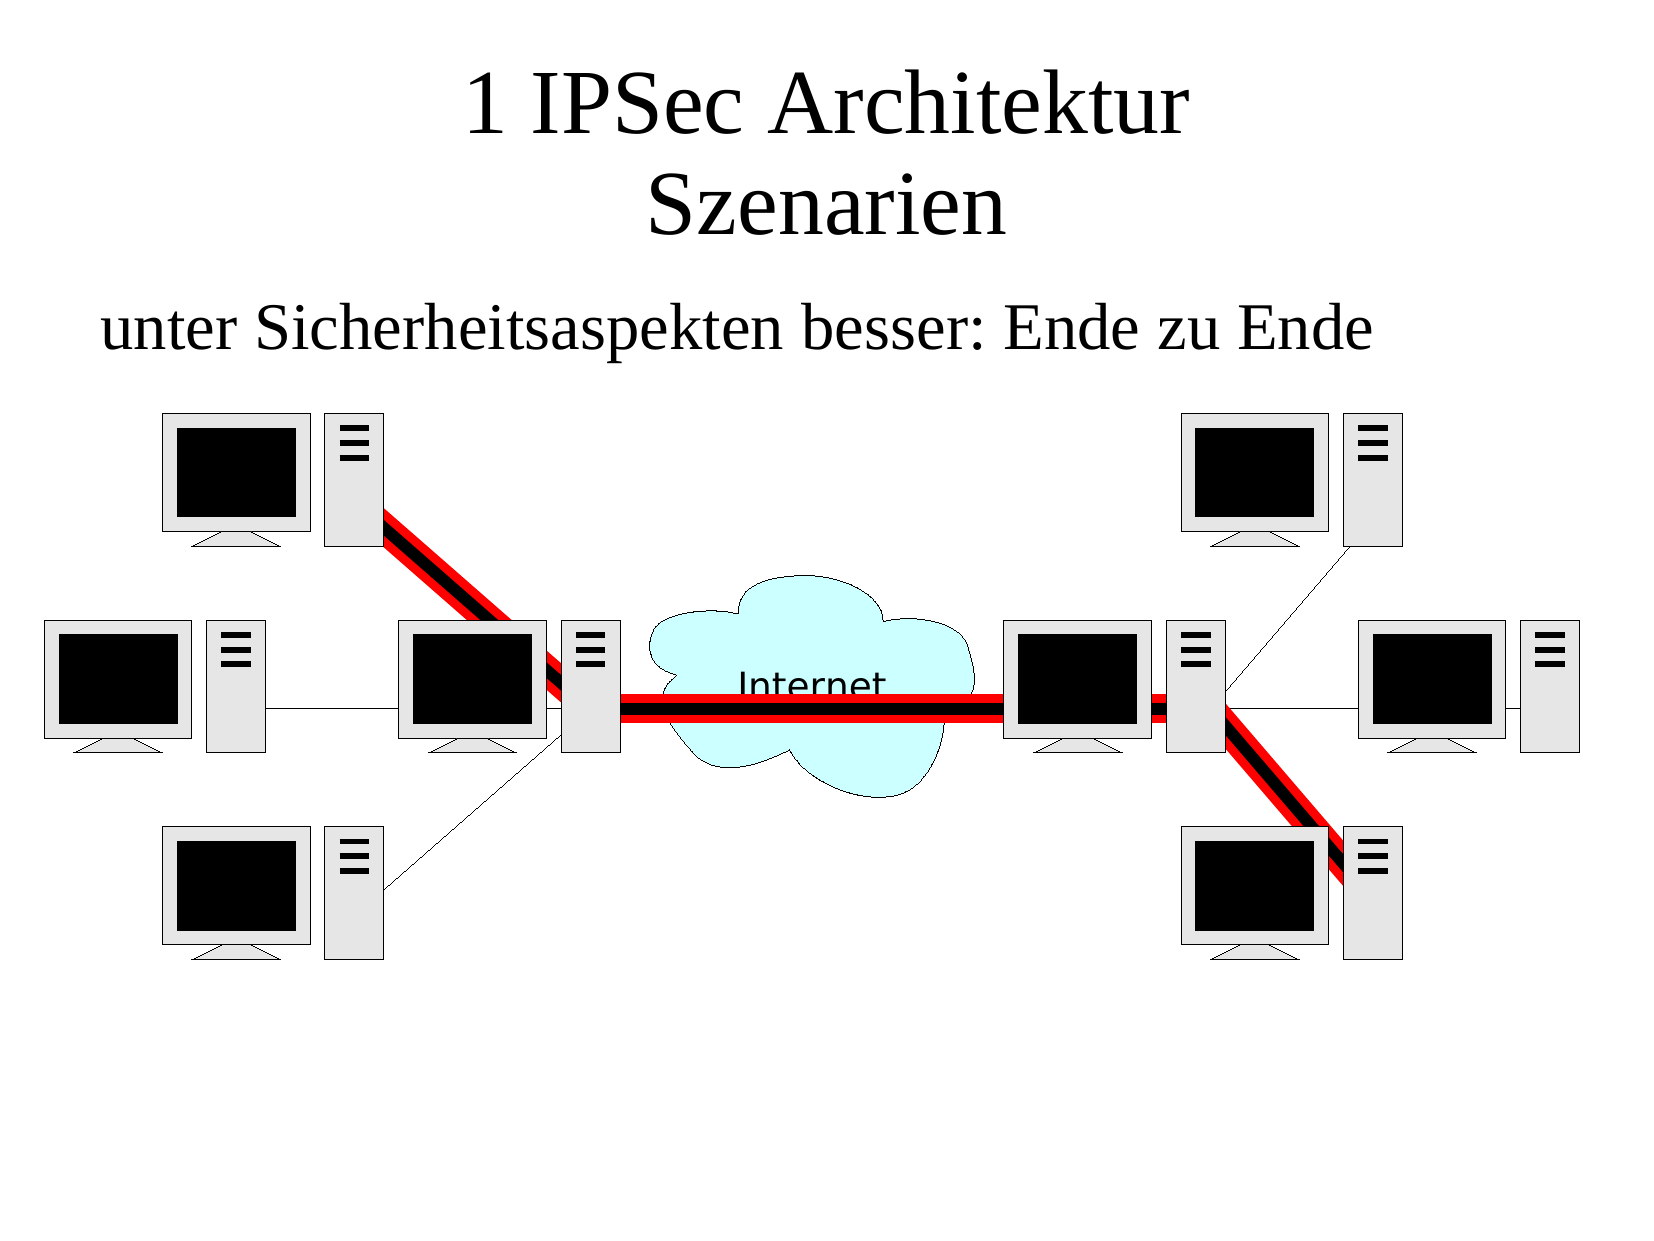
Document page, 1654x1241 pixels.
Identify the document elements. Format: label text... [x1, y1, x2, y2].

text_box [324, 826, 384, 960]
text_box [1343, 413, 1403, 547]
text_box [162, 413, 311, 547]
list unter Sicherheitsaspekten besser: Ende zu Ende [82, 290, 1571, 1109]
text_box [1166, 620, 1226, 753]
text_box [44, 620, 192, 753]
title 1 IPSec Architektur Szenarien [82, 49, 1571, 257]
text_box [1520, 620, 1580, 753]
text_box [398, 620, 547, 753]
text_box [324, 413, 384, 547]
text_box [206, 620, 266, 753]
text_box [1358, 620, 1506, 753]
text_box [1181, 826, 1329, 960]
text_box [1003, 620, 1152, 753]
text_box [1181, 413, 1329, 547]
text_box [162, 826, 311, 960]
text_box [561, 620, 621, 753]
text_box [1343, 826, 1403, 960]
